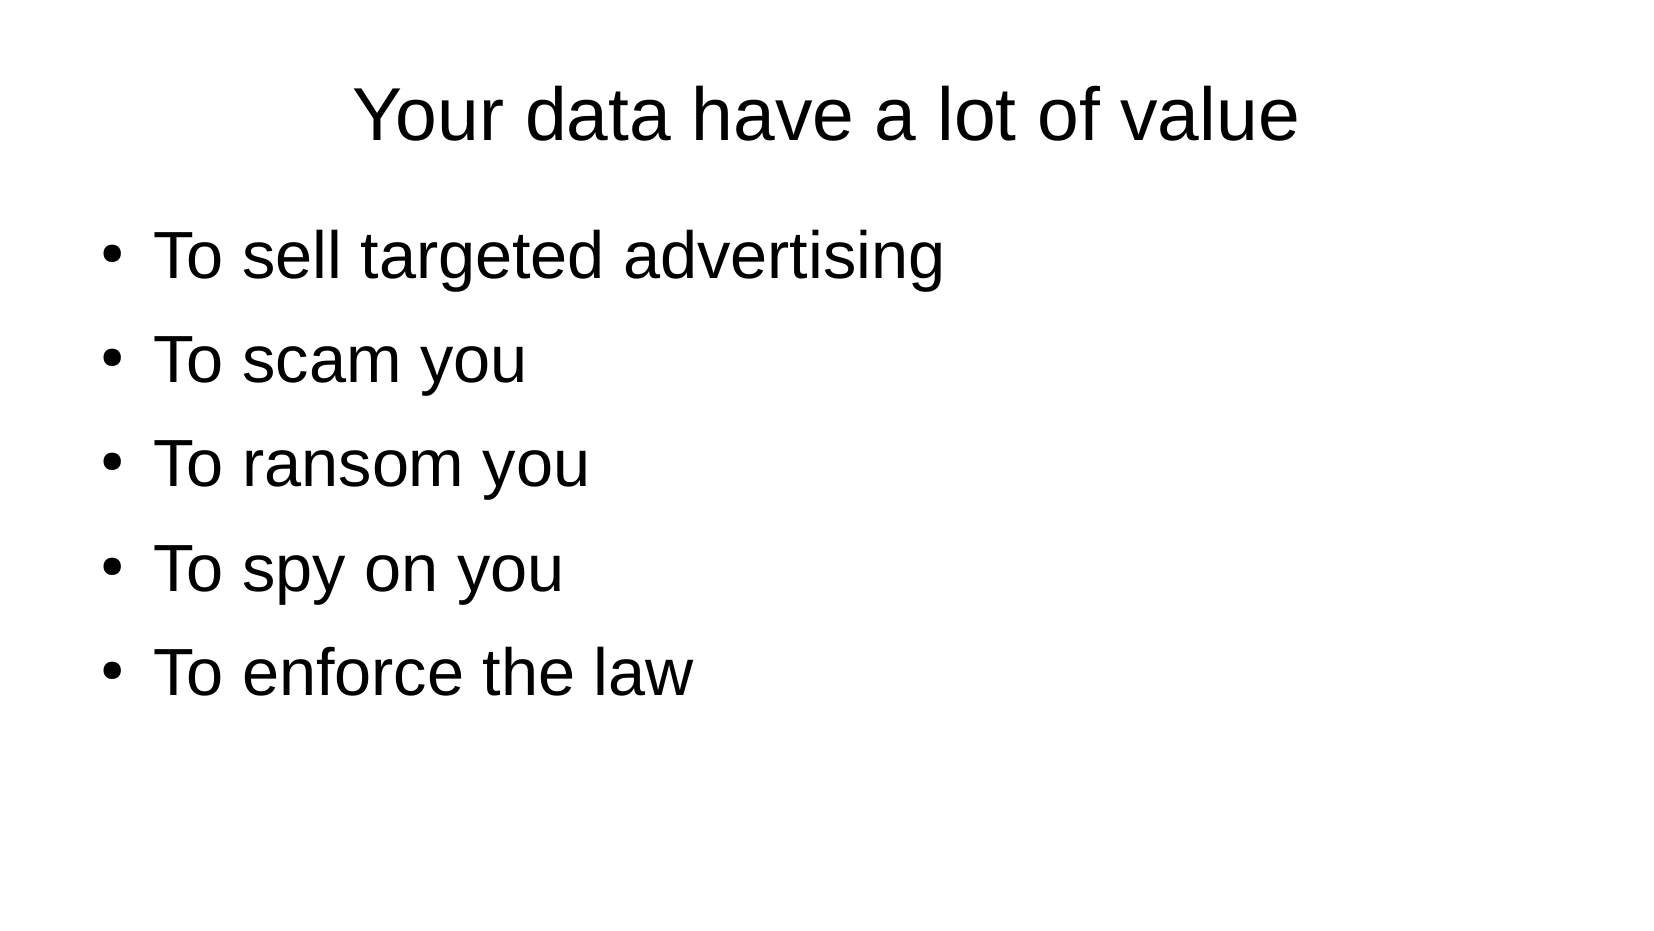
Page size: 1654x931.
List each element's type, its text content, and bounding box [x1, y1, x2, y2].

list To sell targeted advertising To scam you To ransom you To spy on you To enforce the law [82, 217, 1571, 758]
title Your data have a lot of value [82, 37, 1571, 193]
